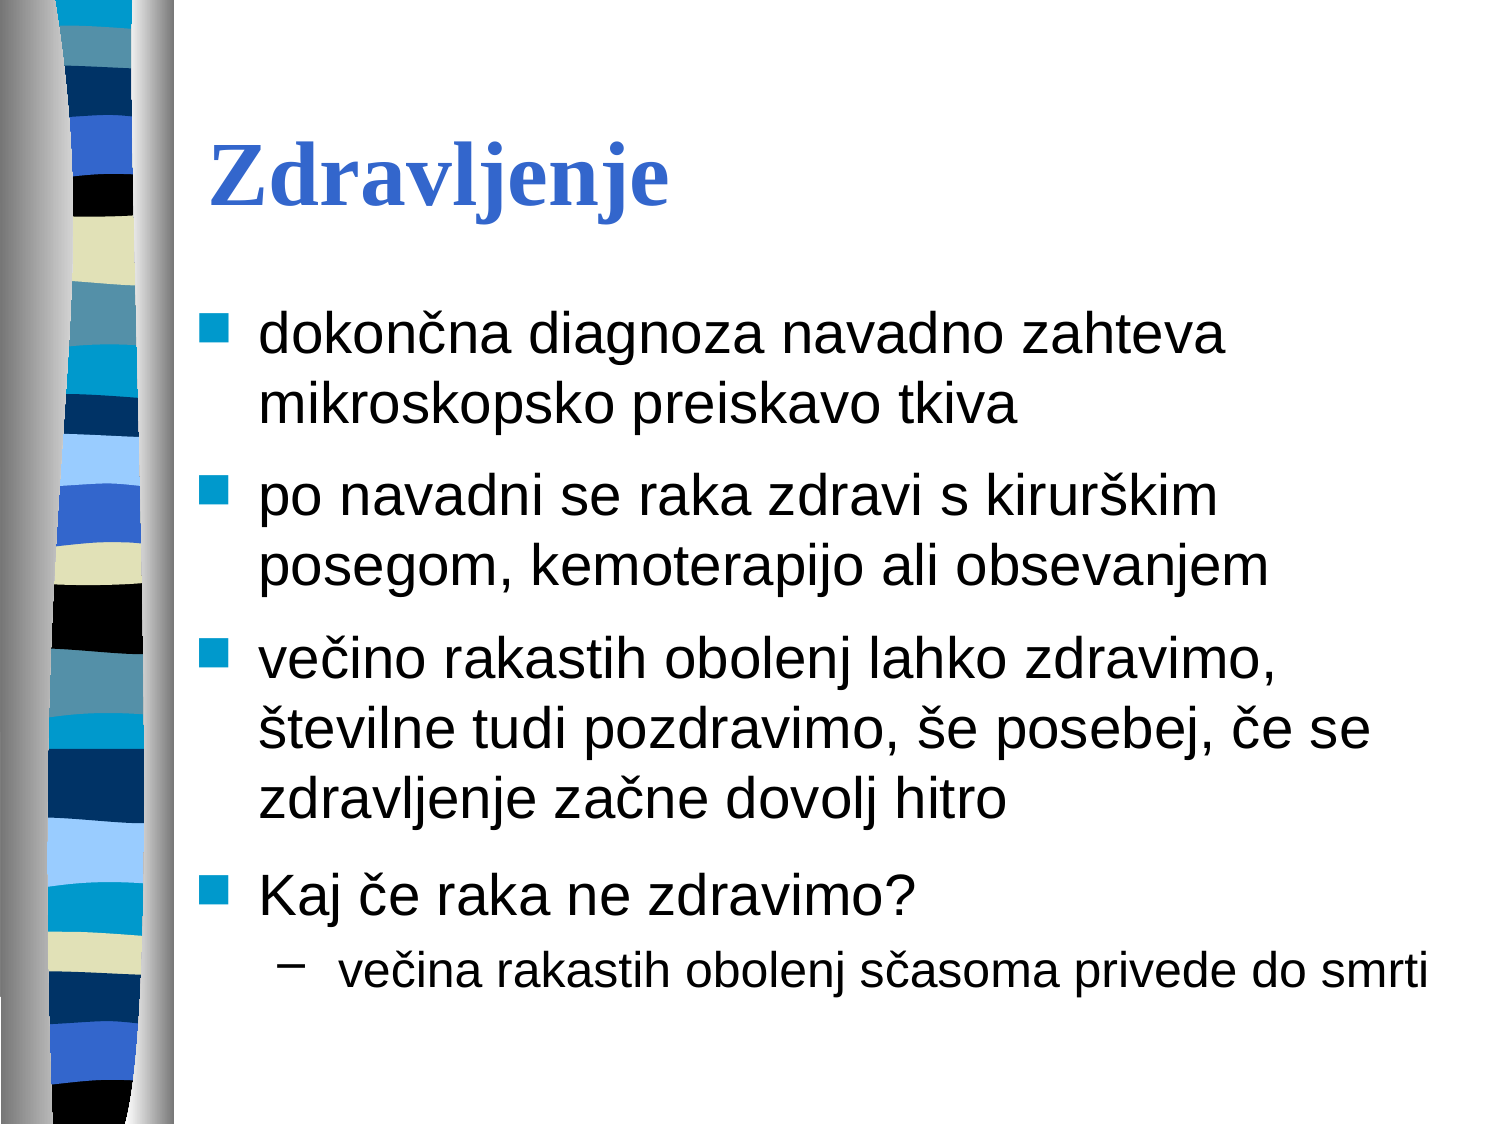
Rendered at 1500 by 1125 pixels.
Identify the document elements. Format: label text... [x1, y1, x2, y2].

list dokončna diagnoza navadno zahteva mikroskopsko preiskavo tkiva [187, 287, 1463, 438]
text_box Kaj če raka ne zdravimo? večina rakastih obolenj sčasoma privede do smrti [187, 849, 1463, 1000]
text_box večino rakastih obolenj lahko zdravimo, številne tudi pozdravimo, še posebej, če se zdravljenje začne dovolj hitro [187, 612, 1463, 838]
text_box po navadni se raka zdravi s kirurškim posegom, kemoterapijo ali obsevanjem [187, 449, 1463, 600]
title Zdravljenje [192, 75, 1468, 263]
